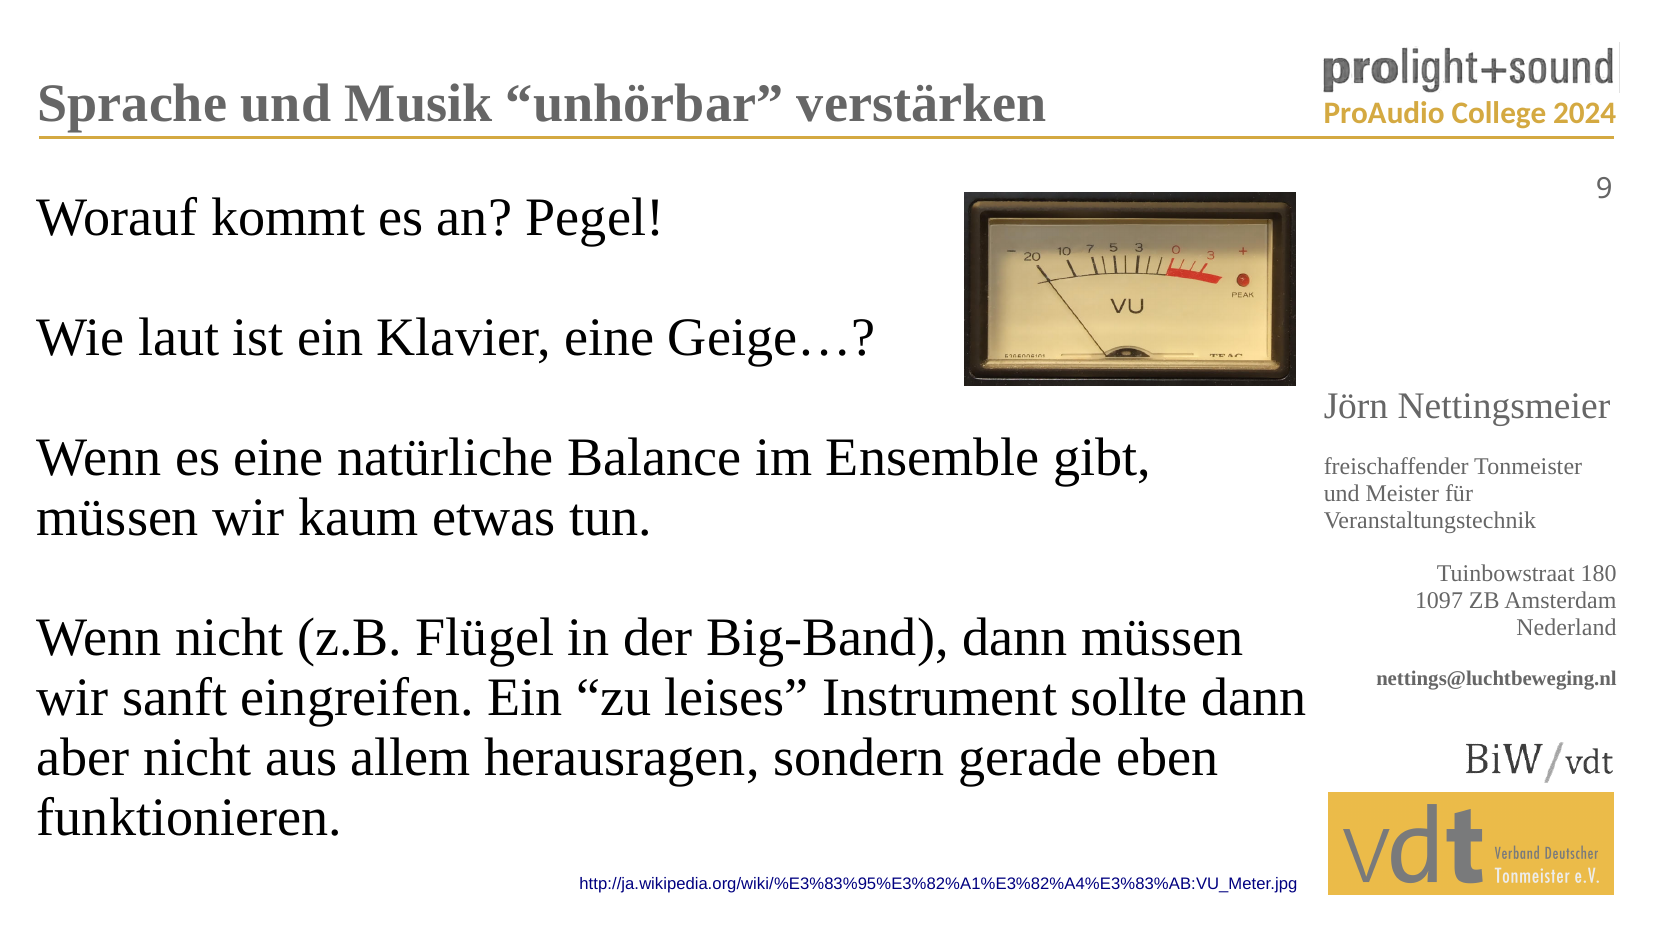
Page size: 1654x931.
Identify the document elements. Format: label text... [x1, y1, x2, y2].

list Worauf kommt es an? Pegel! Wie laut ist ein Klavier, eine Geige…? Wenn es eine natürliche Balance im Ensemble gibt, müssen wir kaum etwas tun. Wenn nicht (z.B. Flügel in der Big-Band), dann müssen wir sanft eingreifen. Ein “zu leises” Instrument sollte dann aber nicht aus allem herausragen, sondern gerade eben funktionieren. [36, 187, 1312, 913]
picture [964, 192, 1296, 386]
picture [1318, 42, 1620, 93]
title Sprache und Musik “unhörbar” verstärken [37, 43, 1275, 164]
text_box http://ja.wikipedia.org/wiki/%E3%83%95%E3%82%A1%E3%82%A4%E3%83%AB:VU_Meter.jpg [495, 866, 1314, 908]
